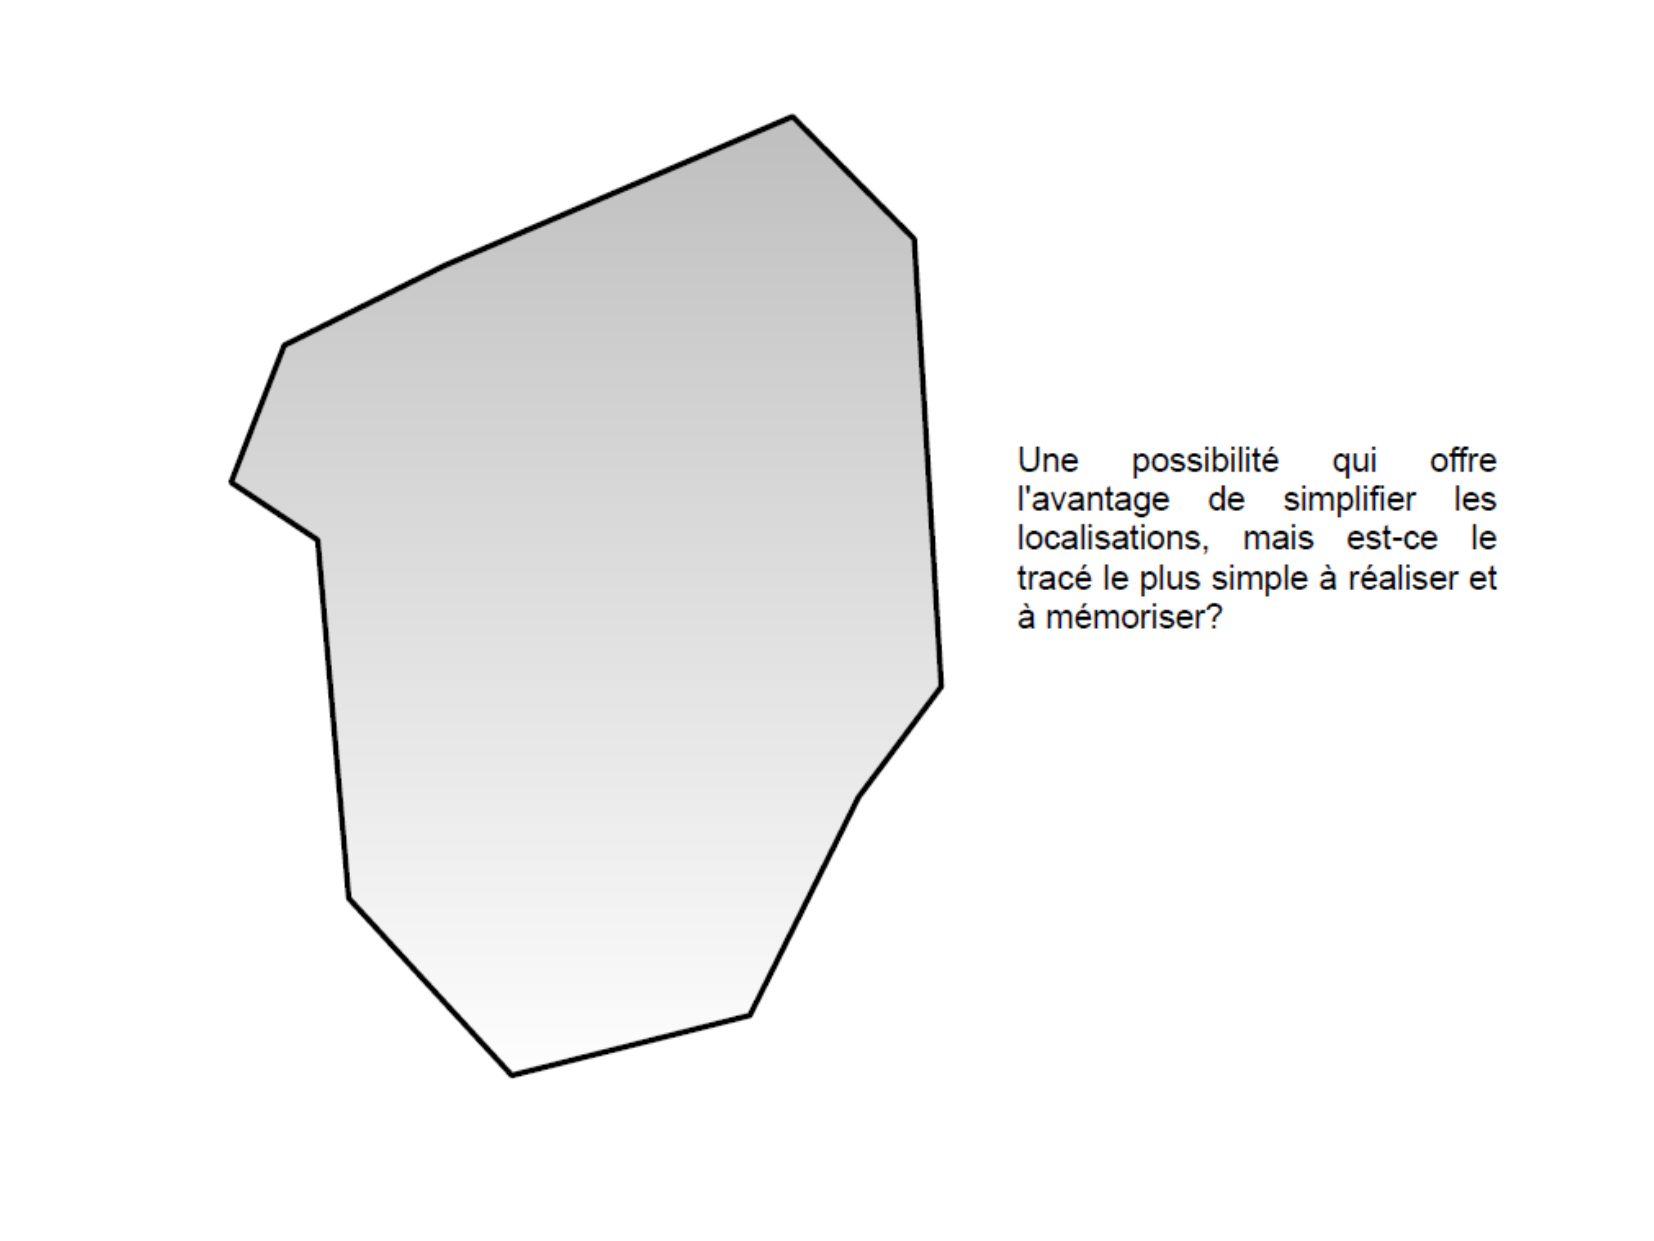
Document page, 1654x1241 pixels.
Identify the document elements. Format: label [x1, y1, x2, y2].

picture [188, 58, 1536, 1112]
